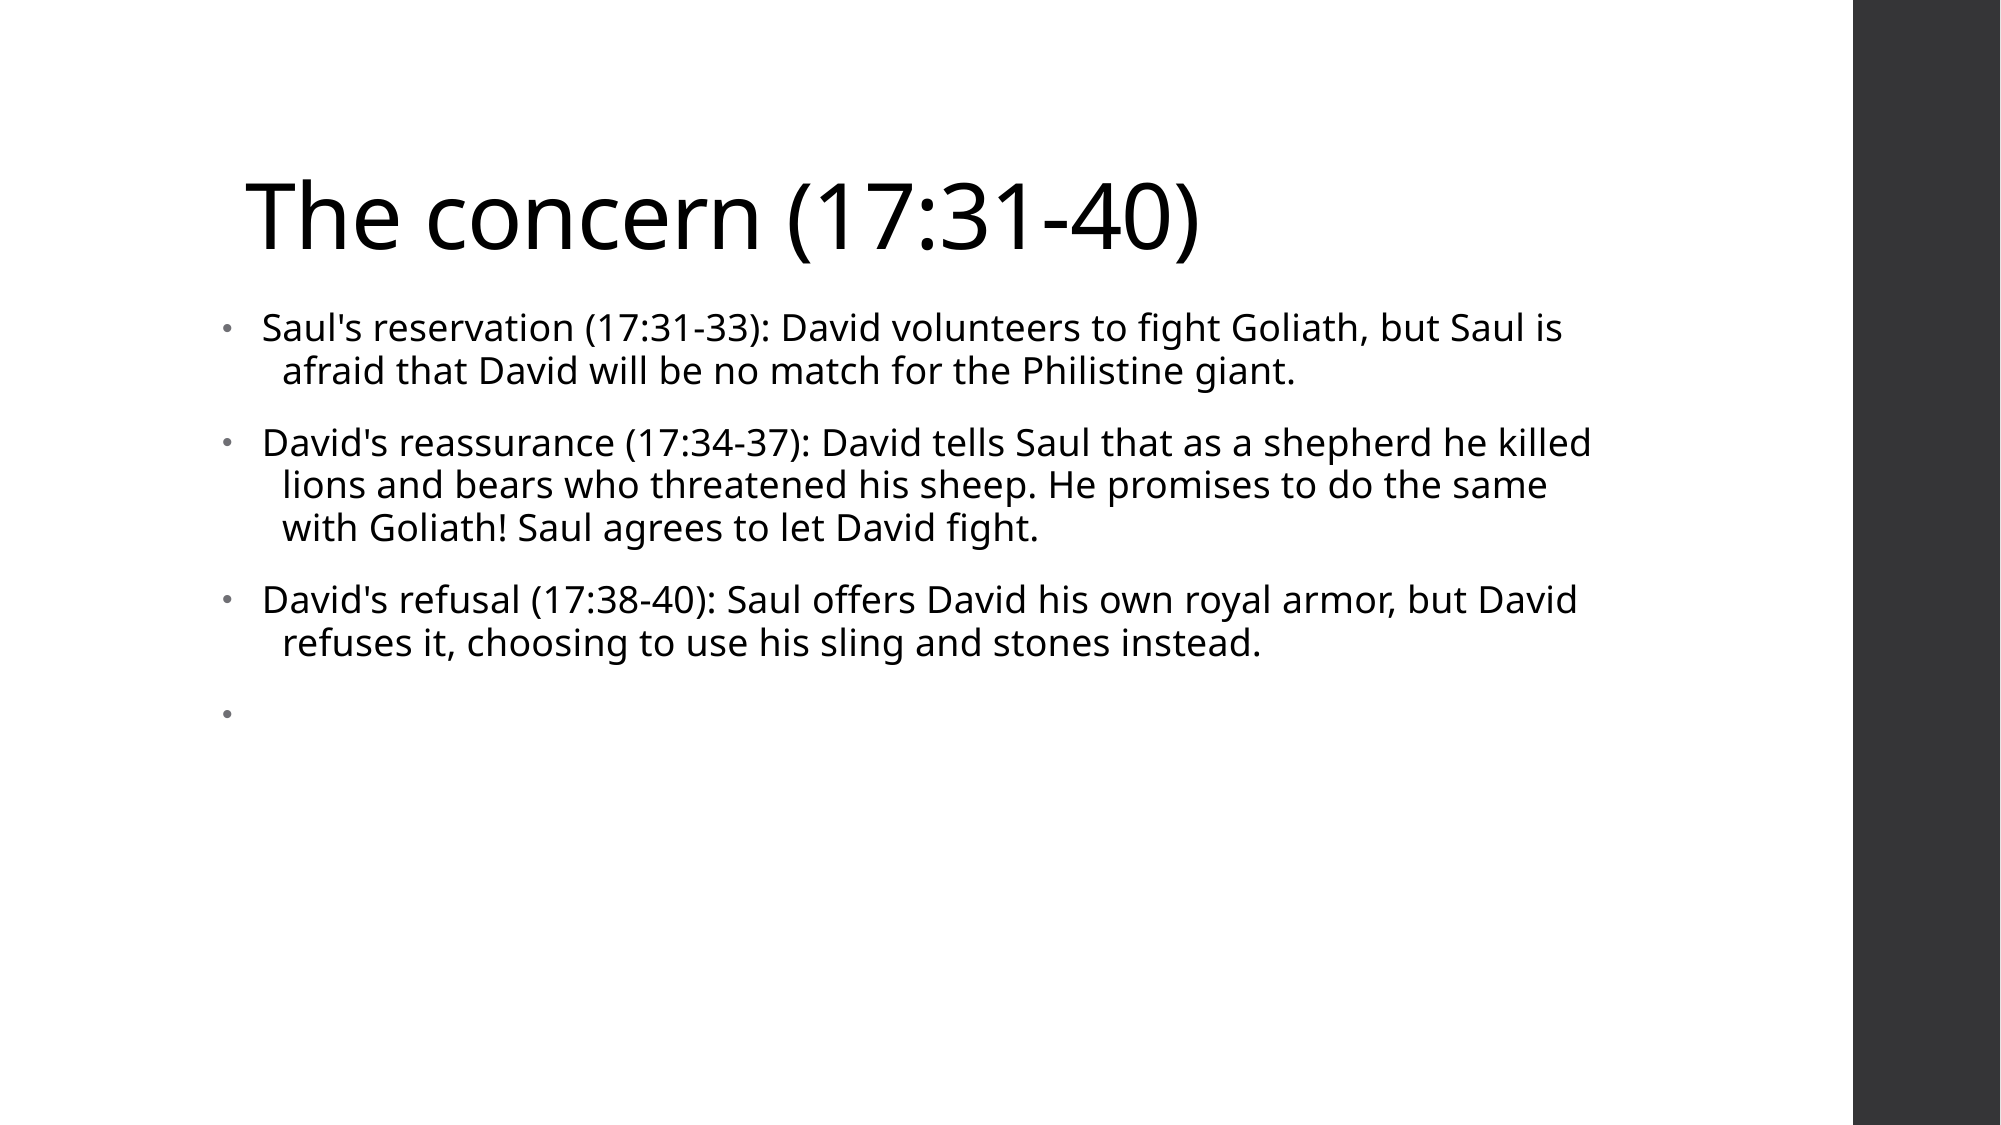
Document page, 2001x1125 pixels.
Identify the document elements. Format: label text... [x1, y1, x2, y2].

list Saul's reservation (17:31-33): David volunteers to fight Goliath, but Saul is afraid that David will be no match for the Philistine giant. David's reassurance (17:34-37): David tells Saul that as a shepherd he killed lions and bears who threatened his sheep. He promises to do the same with Goliath! Saul agrees to let David fight. David's refusal (17:38-40): Saul offers David his own royal armor, but David refuses it, choosing to use his sling and stones instead. [206, 299, 1617, 1014]
title The concern (17:31-40) [206, 60, 1797, 278]
